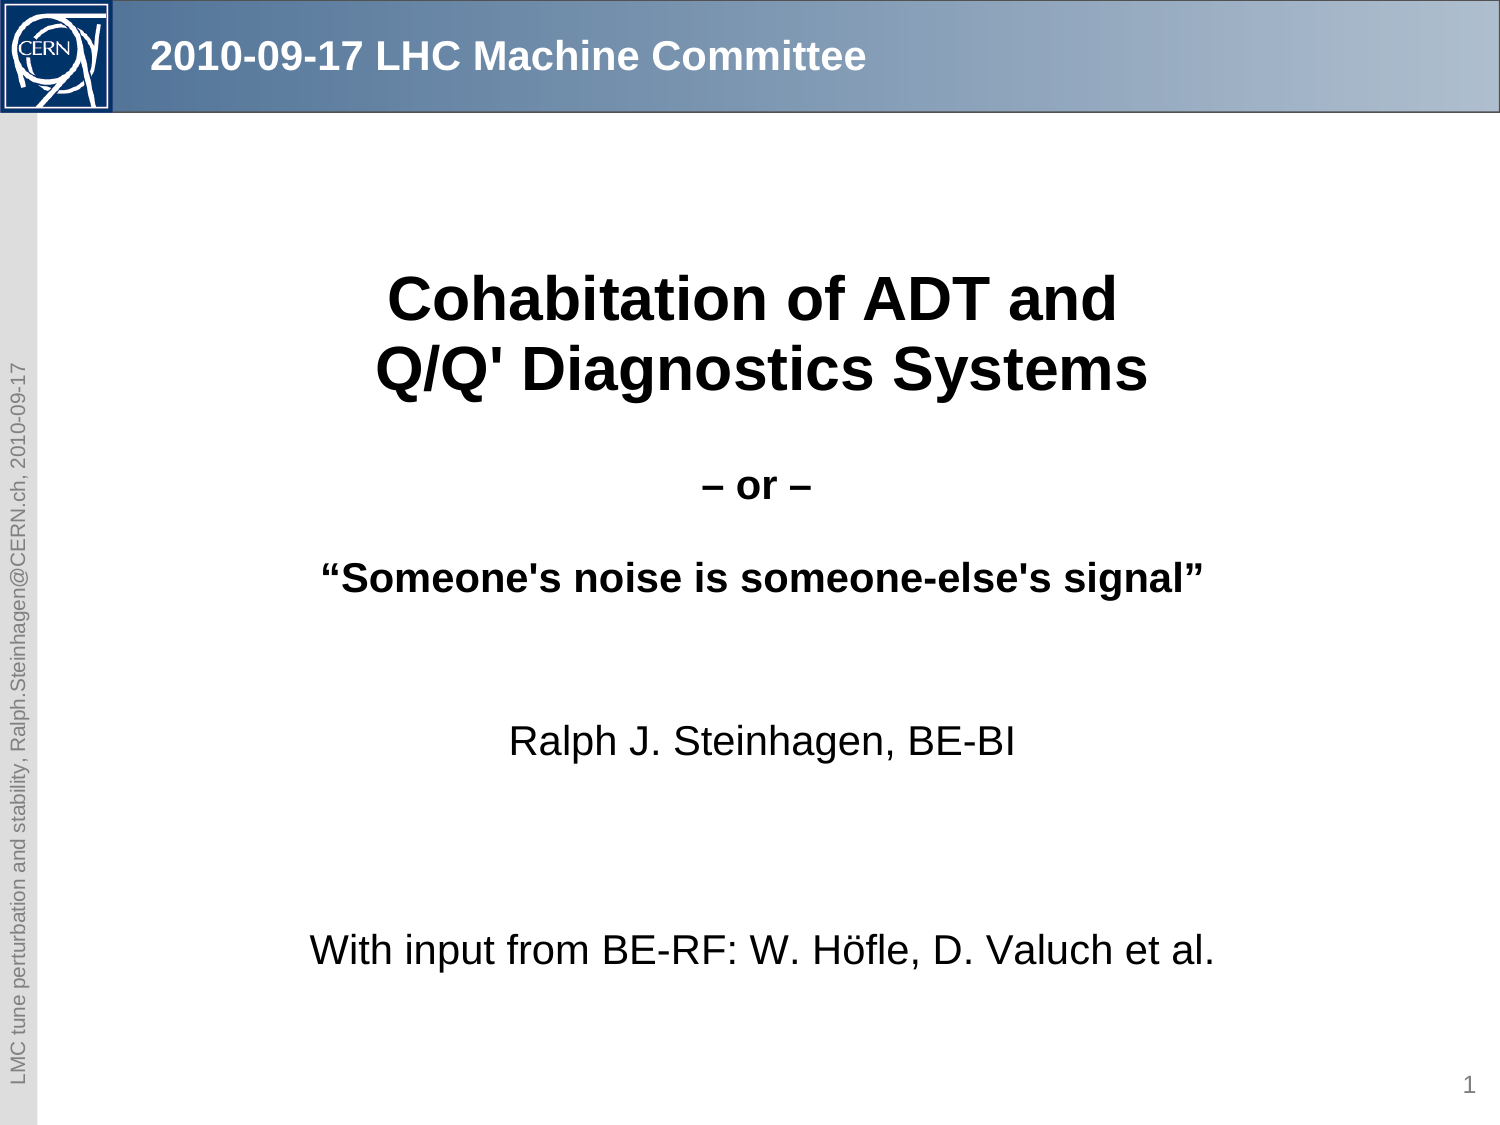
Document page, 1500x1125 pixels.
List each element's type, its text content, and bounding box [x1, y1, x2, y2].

title 2010-09-17 LHC Machine Committee [150, 7, 1201, 106]
subtitle Cohabitation of ADT and Q/Q' Diagnostics Systems – or – “Someone's noise is someone-else's signal” Ralph J. Steinhagen, BE-BI With input from BE-RF: W. Höfle, D. Valuch et al. [87, 145, 1438, 1023]
picture [0, 0, 113, 113]
